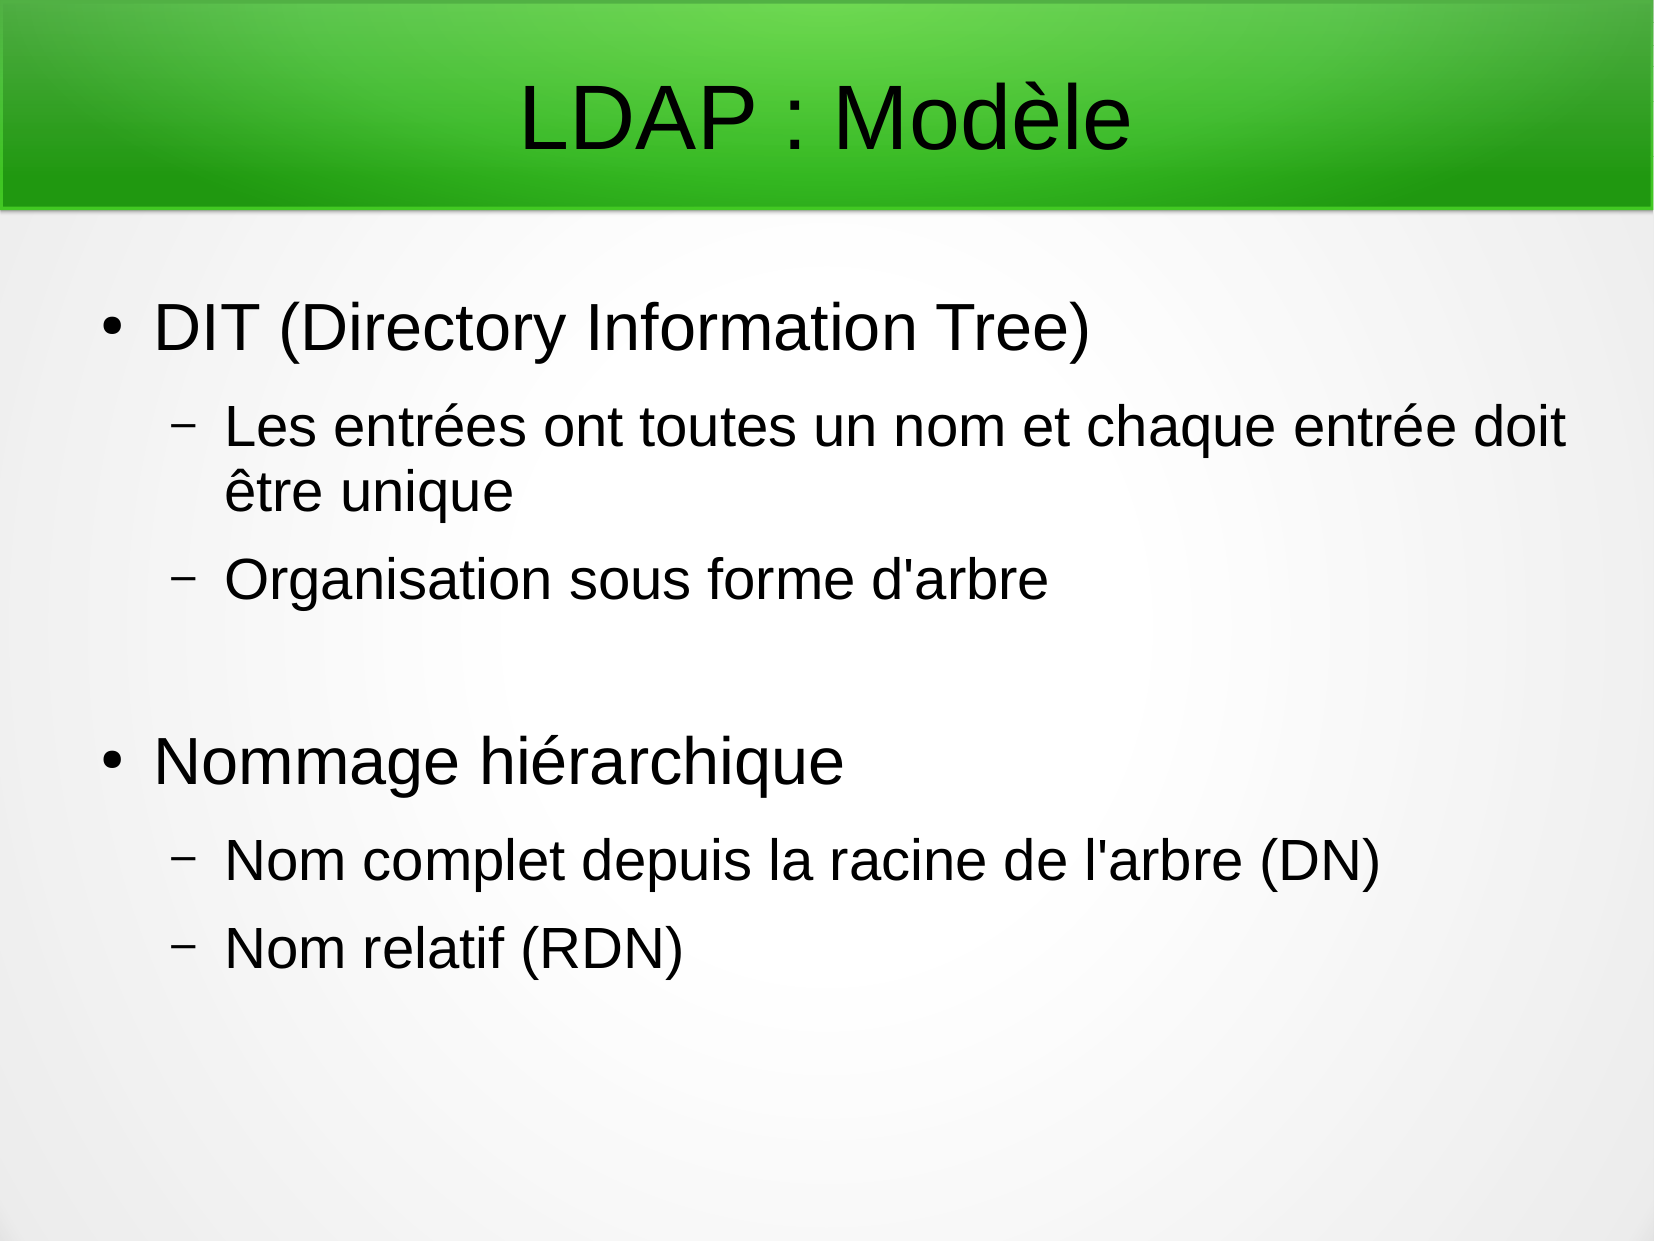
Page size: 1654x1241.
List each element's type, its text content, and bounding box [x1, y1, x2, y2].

list DIT (Directory Information Tree) Les entrées ont toutes un nom et chaque entrée doit être unique Organisation sous forme d'arbre Nommage hiérarchique Nom complet depuis la racine de l'arbre (DN) Nom relatif (RDN) [82, 290, 1571, 1070]
title LDAP : Modèle [82, 47, 1571, 189]
